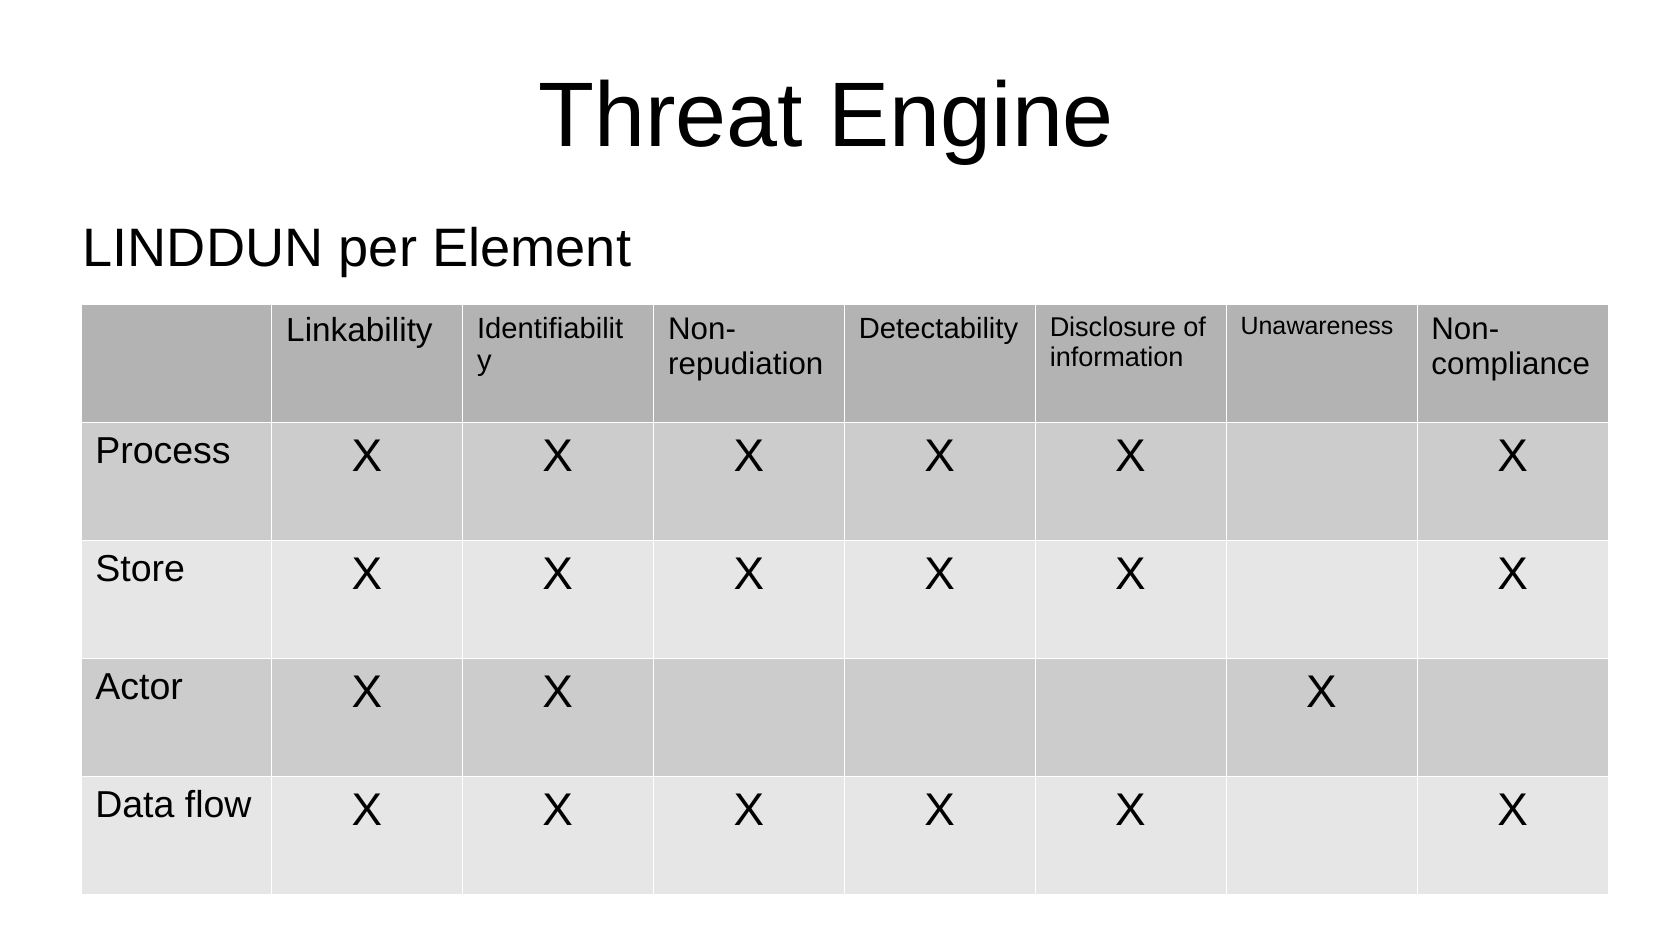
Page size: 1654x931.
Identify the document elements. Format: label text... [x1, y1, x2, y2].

table_cell [1036, 659, 1226, 776]
table_cell X [1418, 541, 1608, 658]
table_header Identifiability [463, 305, 653, 422]
table_header Linkability [272, 305, 462, 422]
table_cell X [272, 777, 462, 894]
table_cell X [1036, 541, 1226, 658]
table_cell X [463, 541, 653, 658]
table_cell X [272, 423, 462, 540]
table_cell Data flow [82, 777, 271, 894]
table_header Non-compliance [1418, 305, 1608, 422]
table_cell Store [82, 541, 271, 658]
table_cell X [1227, 659, 1417, 776]
table_cell X [272, 659, 462, 776]
table_cell X [845, 777, 1035, 894]
table_cell X [1418, 777, 1608, 894]
table_cell X [463, 659, 653, 776]
table_cell [1418, 659, 1608, 776]
table_cell [1227, 777, 1417, 894]
title Threat Engine [82, 37, 1571, 193]
table_cell [845, 659, 1035, 776]
table_cell [654, 659, 844, 776]
table_cell X [845, 423, 1035, 540]
table_cell X [654, 777, 844, 894]
table_cell X [1036, 777, 1226, 894]
table_cell X [654, 541, 844, 658]
table_header Unawareness [1227, 305, 1417, 422]
table_cell X [272, 541, 462, 658]
table_cell Process [82, 423, 271, 540]
table_cell X [1036, 423, 1226, 540]
table_cell Actor [82, 659, 271, 776]
table_cell X [1418, 423, 1608, 540]
table_header Non-repudiation [654, 305, 844, 422]
table_cell X [463, 423, 653, 540]
table_cell [1227, 541, 1417, 658]
table_header [82, 305, 271, 422]
table_cell X [654, 423, 844, 540]
table_cell X [845, 541, 1035, 658]
table_cell X [463, 777, 653, 894]
table_header Disclosure of information [1036, 305, 1226, 422]
list LINDDUN per Element [82, 217, 1571, 304]
table_header Detectability [845, 305, 1035, 422]
table_cell [1227, 423, 1417, 540]
